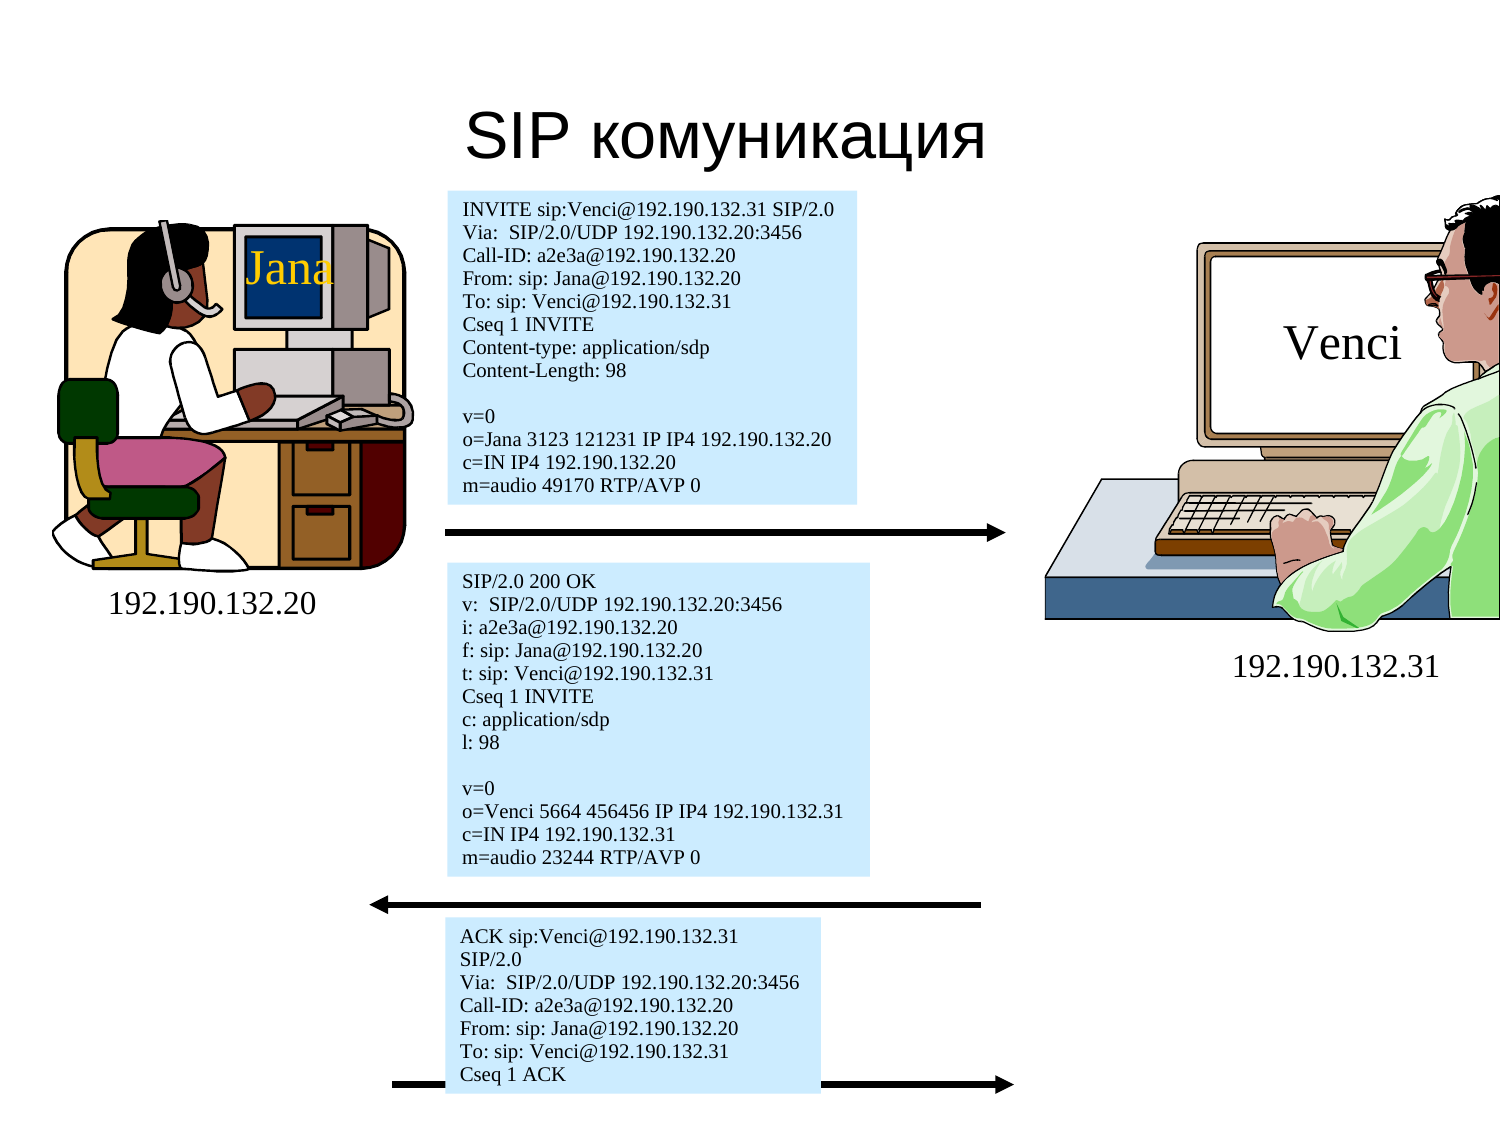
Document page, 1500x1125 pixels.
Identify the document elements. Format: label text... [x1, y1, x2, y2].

picture [1044, 195, 1500, 632]
text_box Jana [230, 232, 350, 304]
text_box 192.190.132.31 [1217, 639, 1456, 693]
text_box 192.190.132.20 [93, 577, 332, 630]
text_box INVITE sip:Venci@192.190.132.31 SIP/2.0 Via: SIP/2.0/UDP 192.190.132.20:3456 Call-ID: a2e3a@192.190.132.20 From: sip: Jana@192.190.132.20 To: sip: Venci@192.190.132.31 Cseq 1 INVITE Content-type: application/sdp Content-Length: 98 v=0 o=Jana 3123 121231 IP IP4 192.190.132.20 c=IN IP4 192.190.132.20 m=audio 49170 RTP/AVP 0 [447, 190, 858, 505]
text_box ACK sip:Venci@192.190.132.31 SIP/2.0 Via: SIP/2.0/UDP 192.190.132.20:3456 Call-ID: a2e3a@192.190.132.20 From: sip: Jana@192.190.132.20 To: sip: Venci@192.190.132.31 Cseq 1 ACK [445, 917, 821, 1094]
text_box SIP/2.0 200 OK v: SIP/2.0/UDP 192.190.132.20:3456 i: a2e3a@192.190.132.20 f: sip: Jana@192.190.132.20 t: sip: Venci@192.190.132.31 Cseq 1 INVITE c: application/sdp l: 98 v=0 o=Venci 5664 456456 IP IP4 192.190.132.31 c=IN IP4 192.190.132.31 m=audio 23244 RTP/AVP 0 [447, 562, 870, 877]
picture [52, 220, 418, 574]
text_box Venci [1268, 307, 1418, 379]
text_box SIP комуникация [449, 90, 1003, 181]
